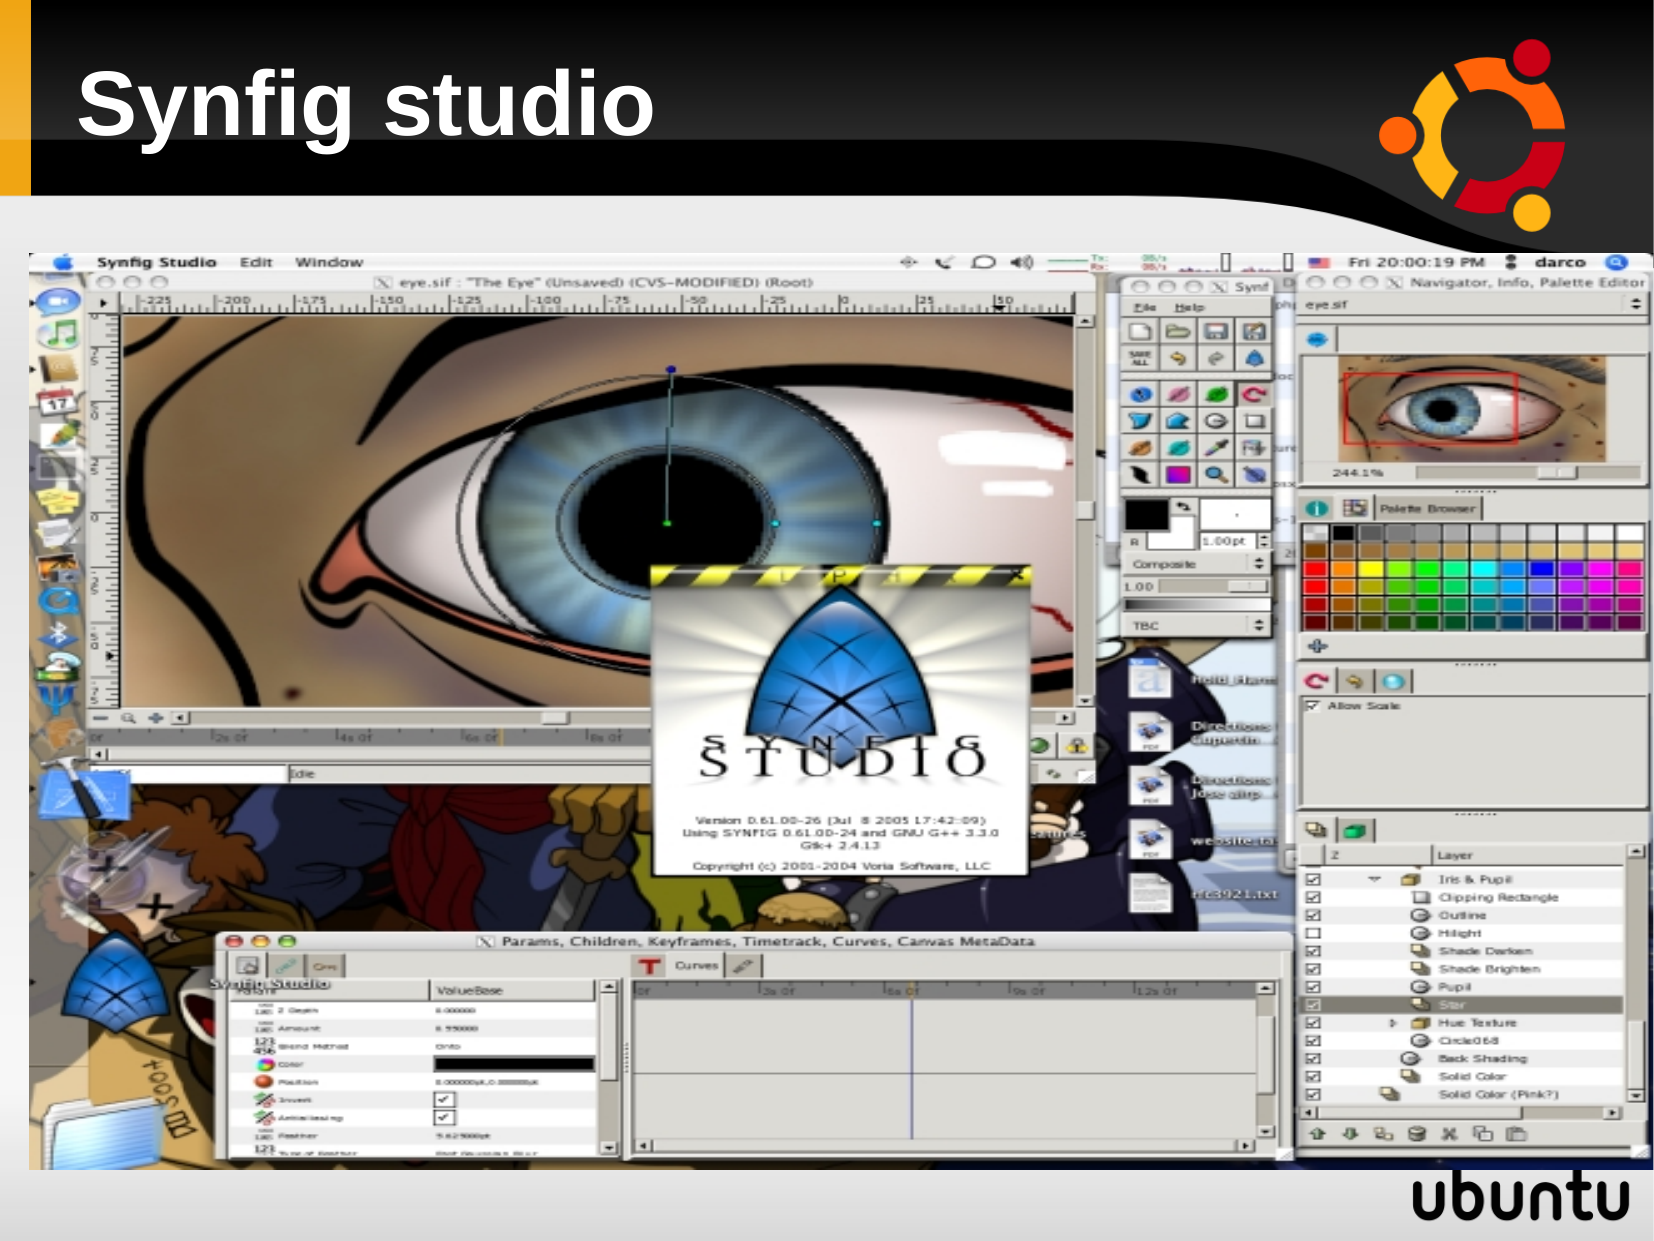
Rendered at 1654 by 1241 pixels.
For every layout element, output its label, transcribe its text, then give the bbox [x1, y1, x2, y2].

title Synfig studio [76, 7, 1565, 200]
picture [0, 0, 1654, 1241]
